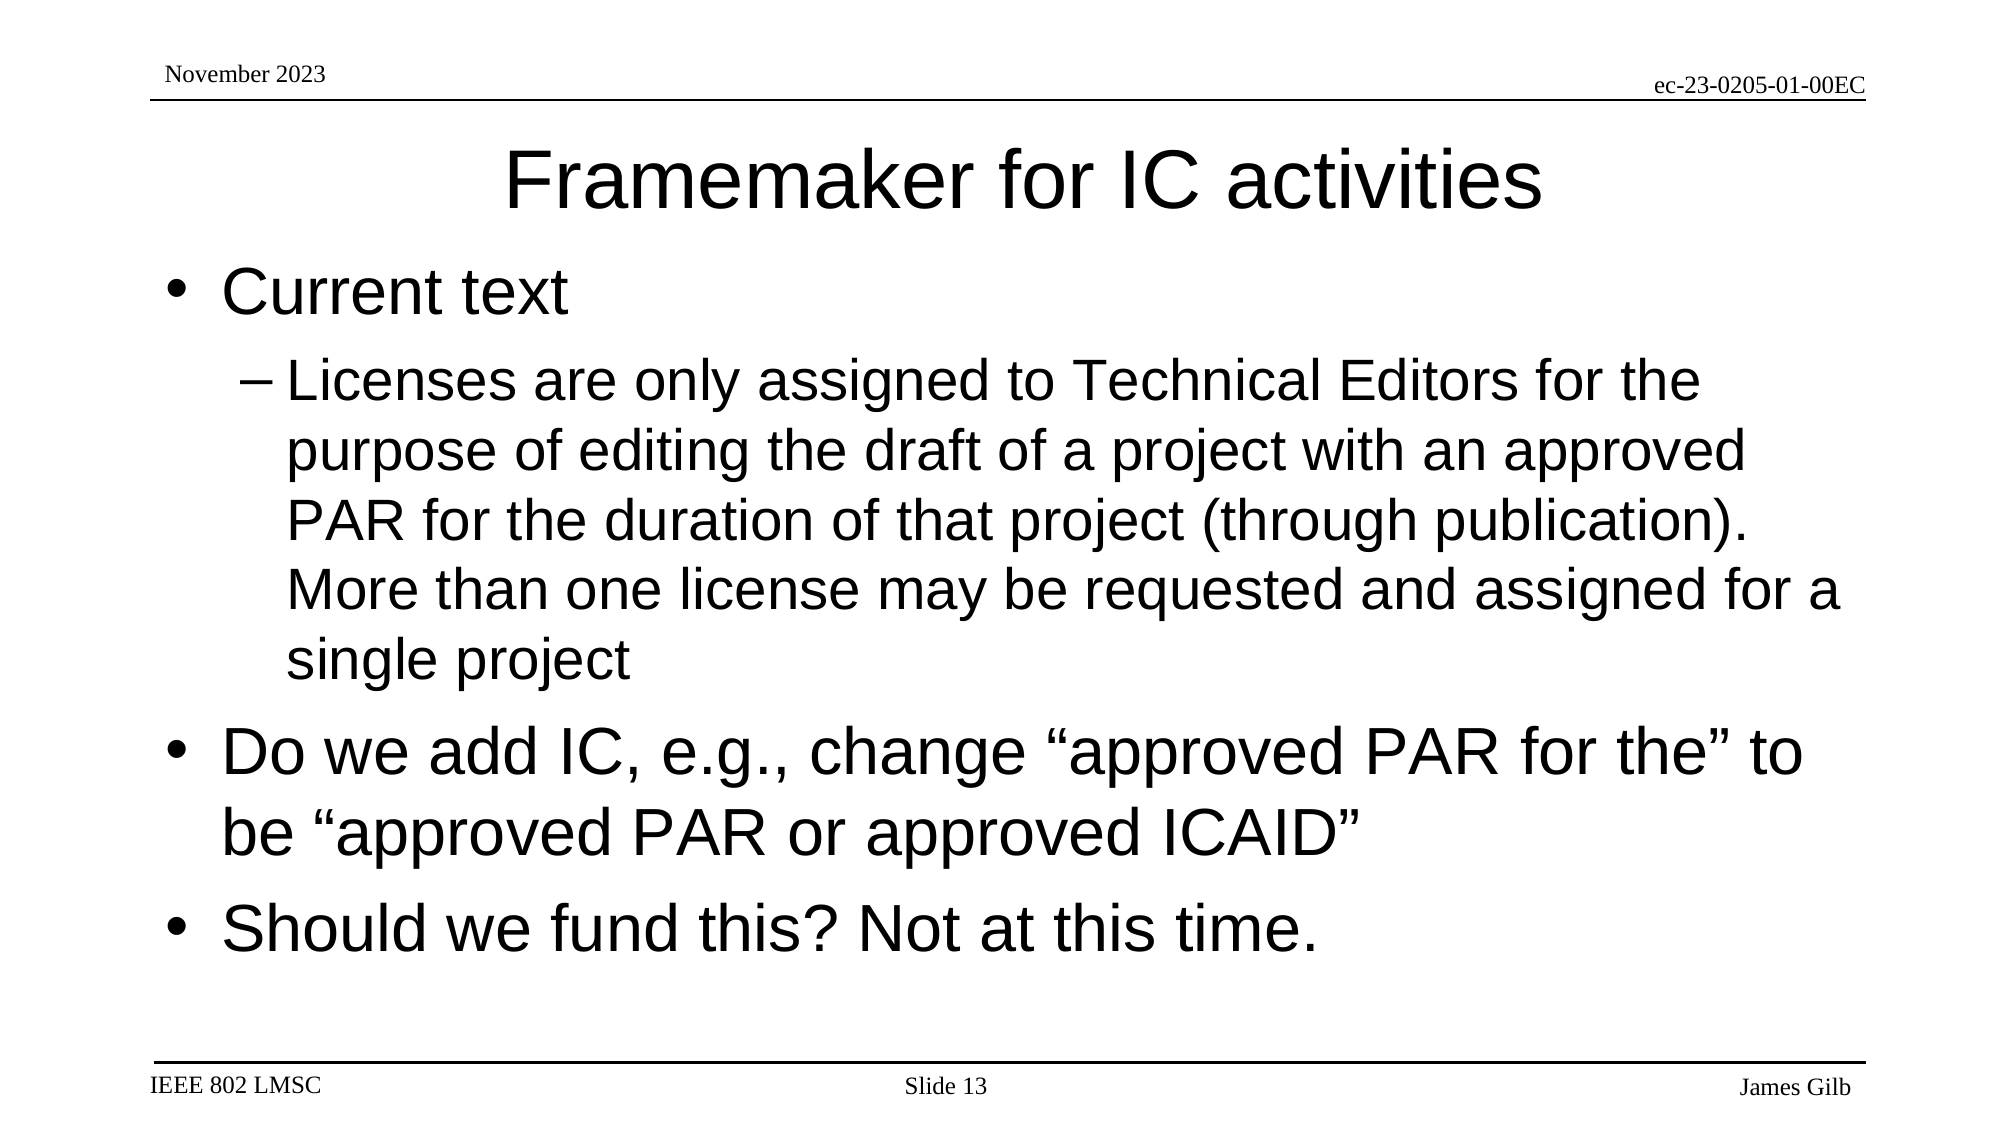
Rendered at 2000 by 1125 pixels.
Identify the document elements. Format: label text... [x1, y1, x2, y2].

title Framemaker for IC activities [149, 112, 1900, 238]
list Current text Licenses are only assigned to Technical Editors for the purpose of editing the draft of a project with an approved PAR for the duration of that project (through publication). More than one license may be requested and assigned for a single project Do we add IC, e.g., change “approved PAR for the” to be “approved PAR or approved ICAID” Should we fund this? Not at this time. [149, 239, 1900, 1051]
